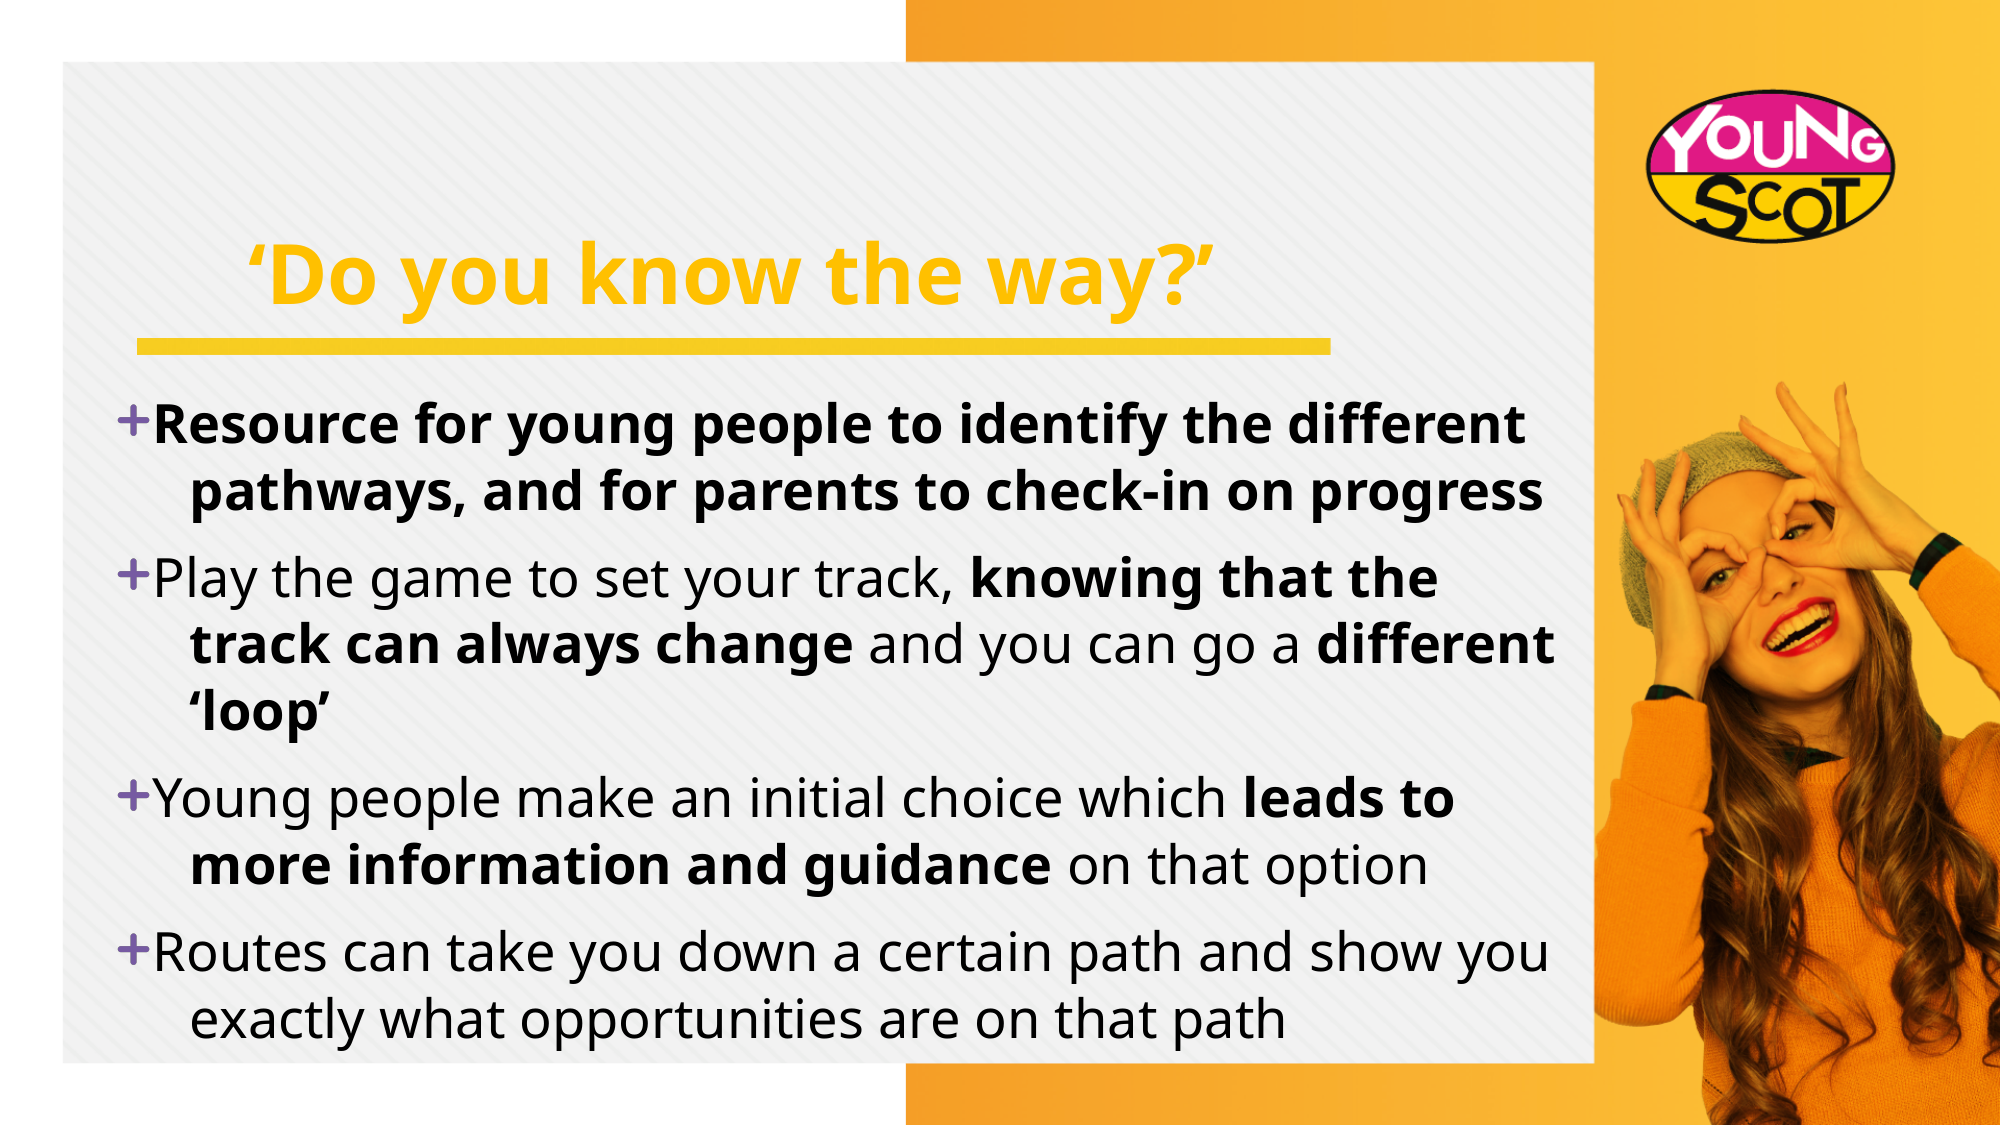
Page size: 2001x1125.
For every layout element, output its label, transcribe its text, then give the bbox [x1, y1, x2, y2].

list Resource for young people to identify the different pathways, and for parents to check-in on progress Play the game to set your track, knowing that the track can always change and you can go a different ‘loop’ Young people make an initial choice which leads to more information and guidance on that option Routes can take you down a certain path and show you exactly what opportunities are on that path [99, 382, 1586, 1084]
title ‘Do you know the way?’ [137, 165, 1327, 382]
